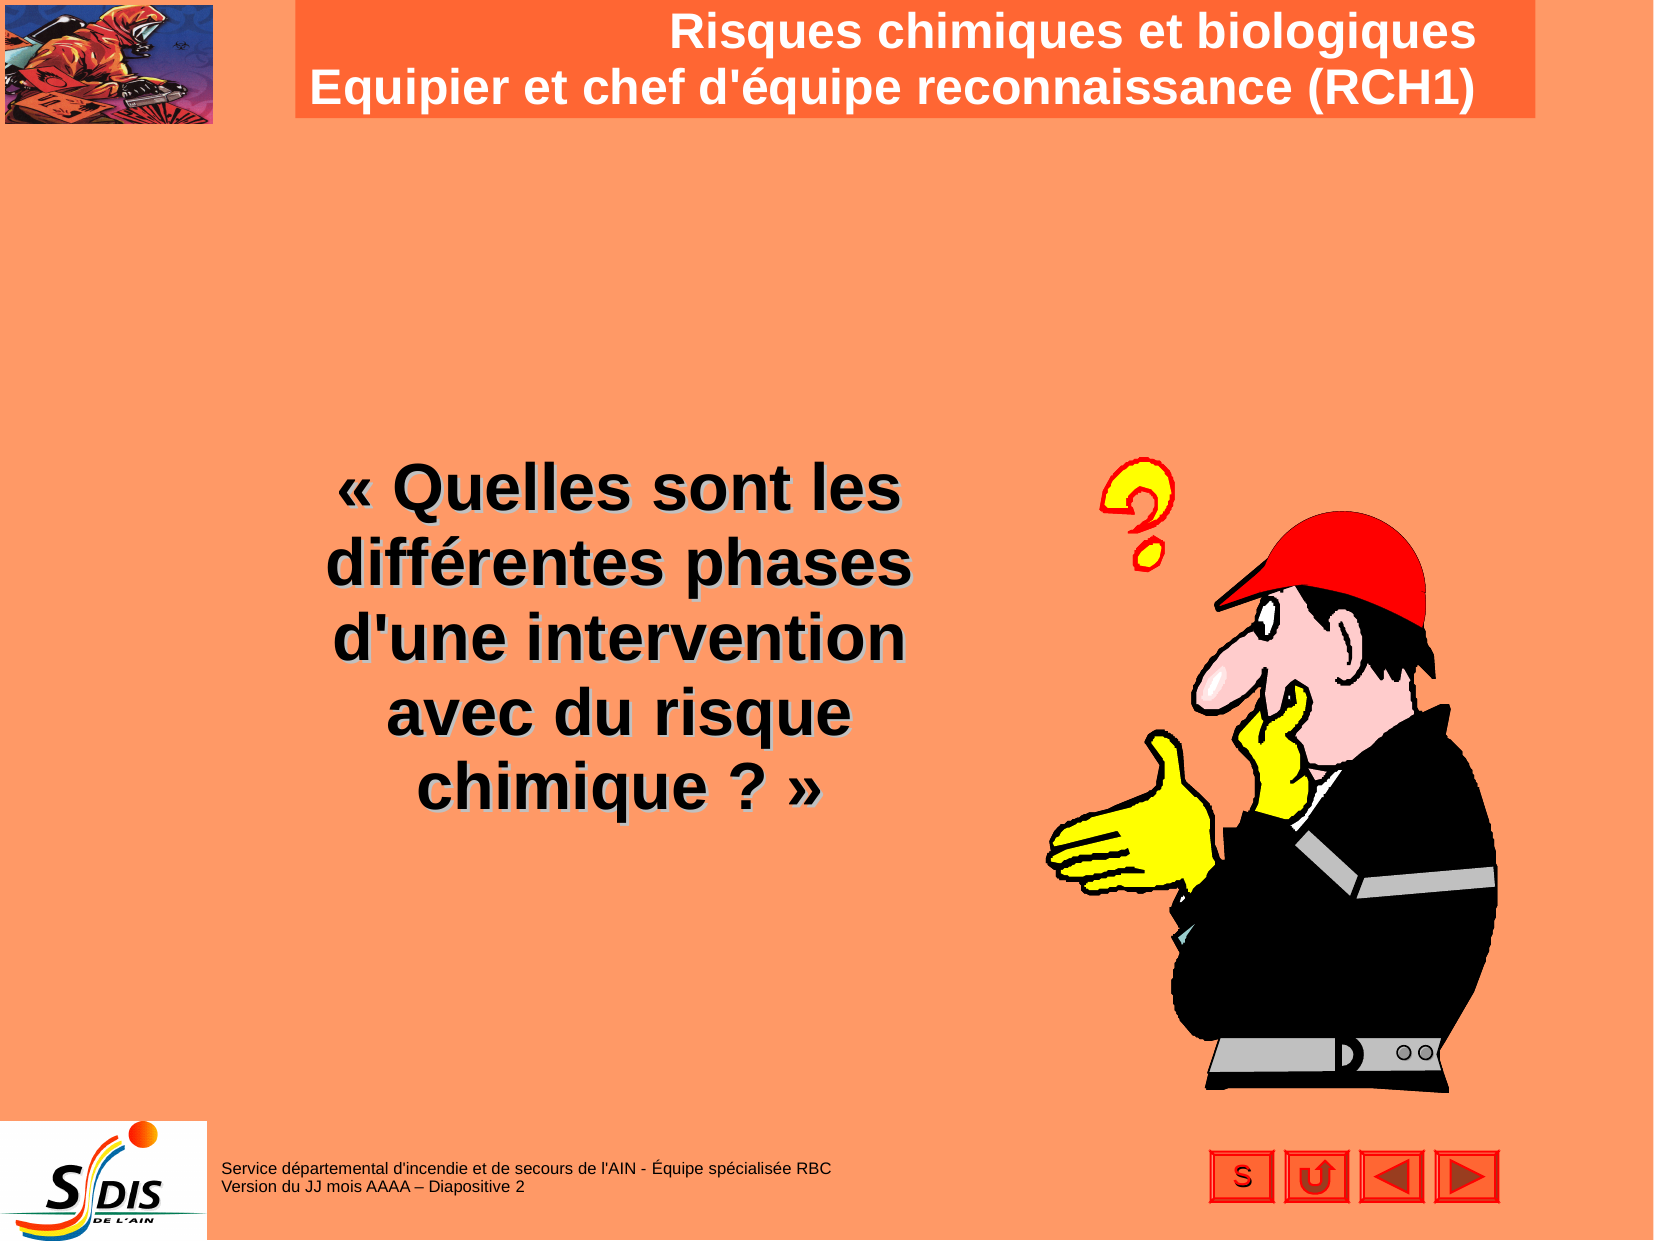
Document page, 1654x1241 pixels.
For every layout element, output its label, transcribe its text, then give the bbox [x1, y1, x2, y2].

picture [1045, 457, 1506, 1093]
text_box S [1217, 1151, 1267, 1200]
text_box [1362, 1151, 1424, 1202]
text_box [1212, 1151, 1274, 1202]
text_box [1437, 1151, 1499, 1202]
picture [5, 5, 213, 124]
text_box [1287, 1151, 1349, 1202]
text_box « Quelles sont les différentes phases d'une intervention avec du risque chimique ? » [236, 442, 1004, 832]
picture [0, 1121, 207, 1241]
